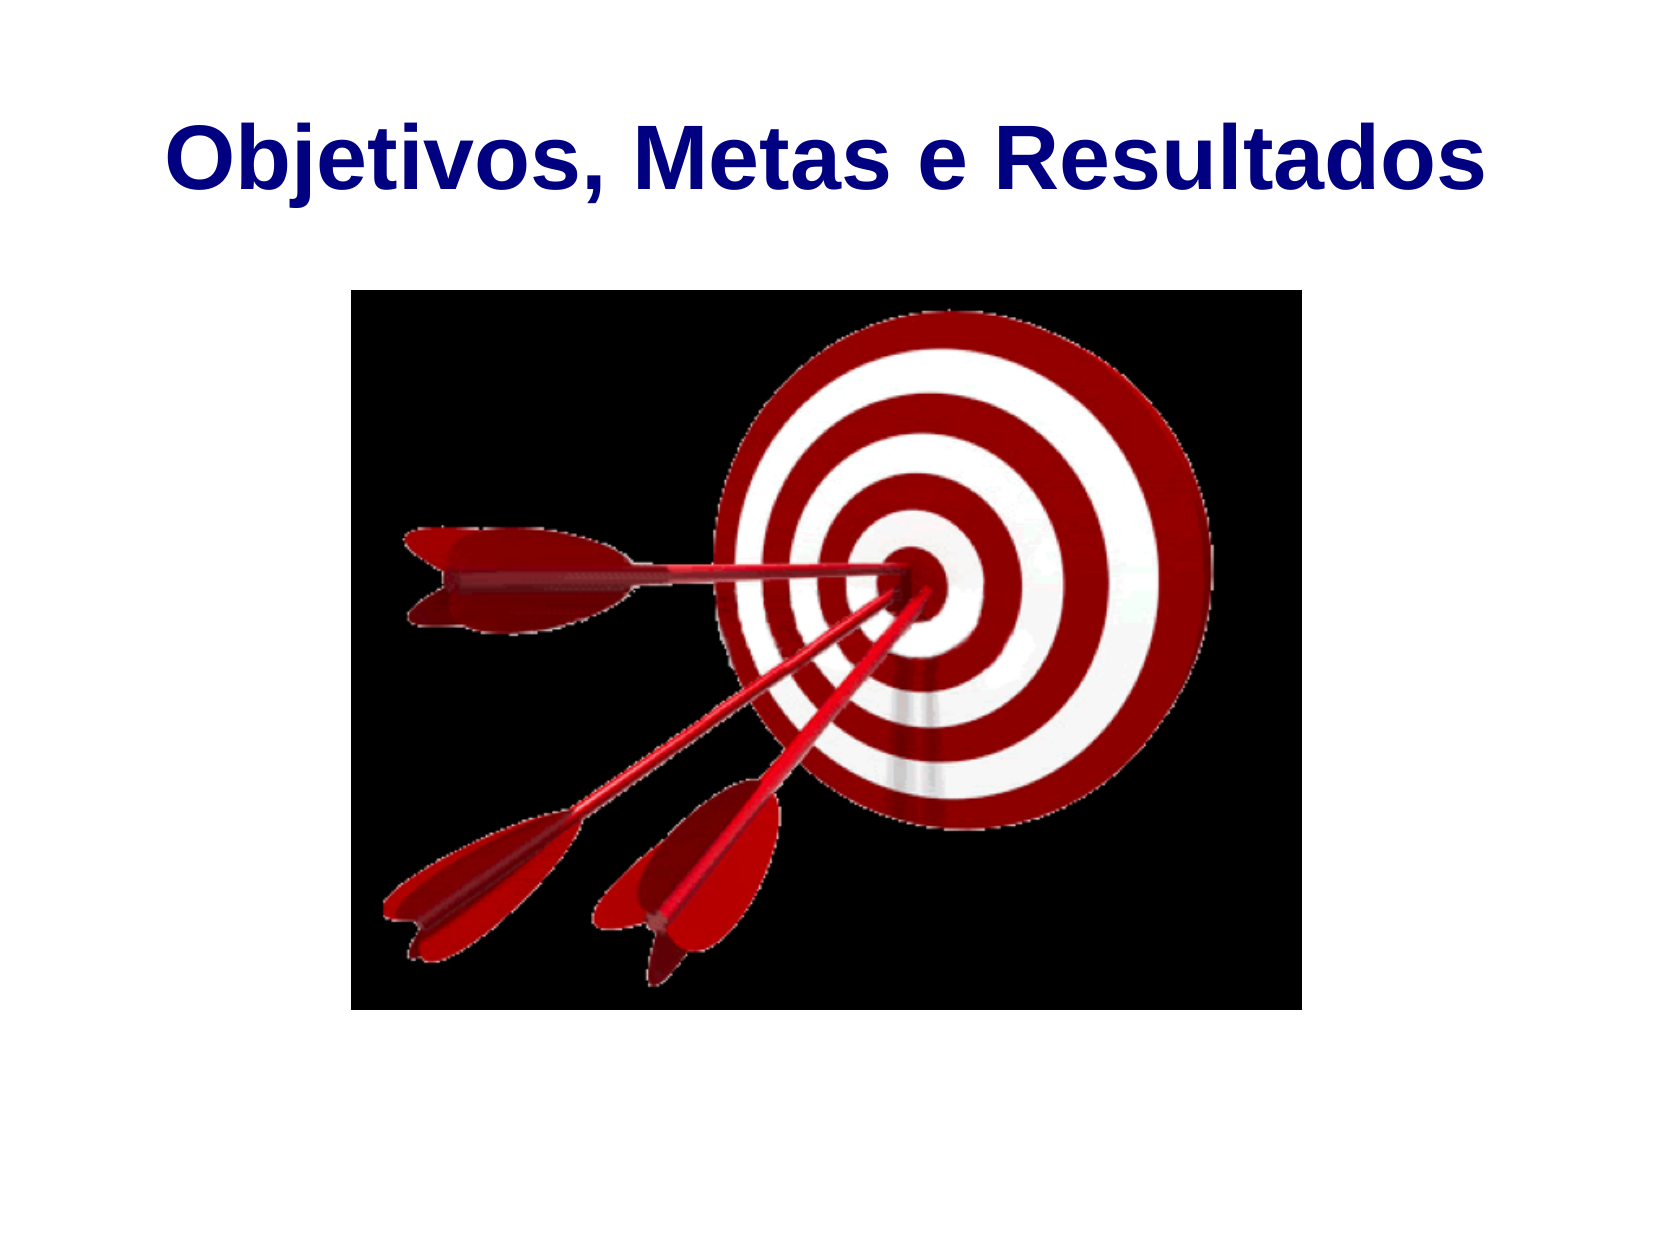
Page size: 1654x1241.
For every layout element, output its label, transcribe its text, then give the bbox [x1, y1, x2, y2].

title Objetivos, Metas e Resultados [82, 97, 1571, 208]
picture [351, 290, 1302, 1010]
